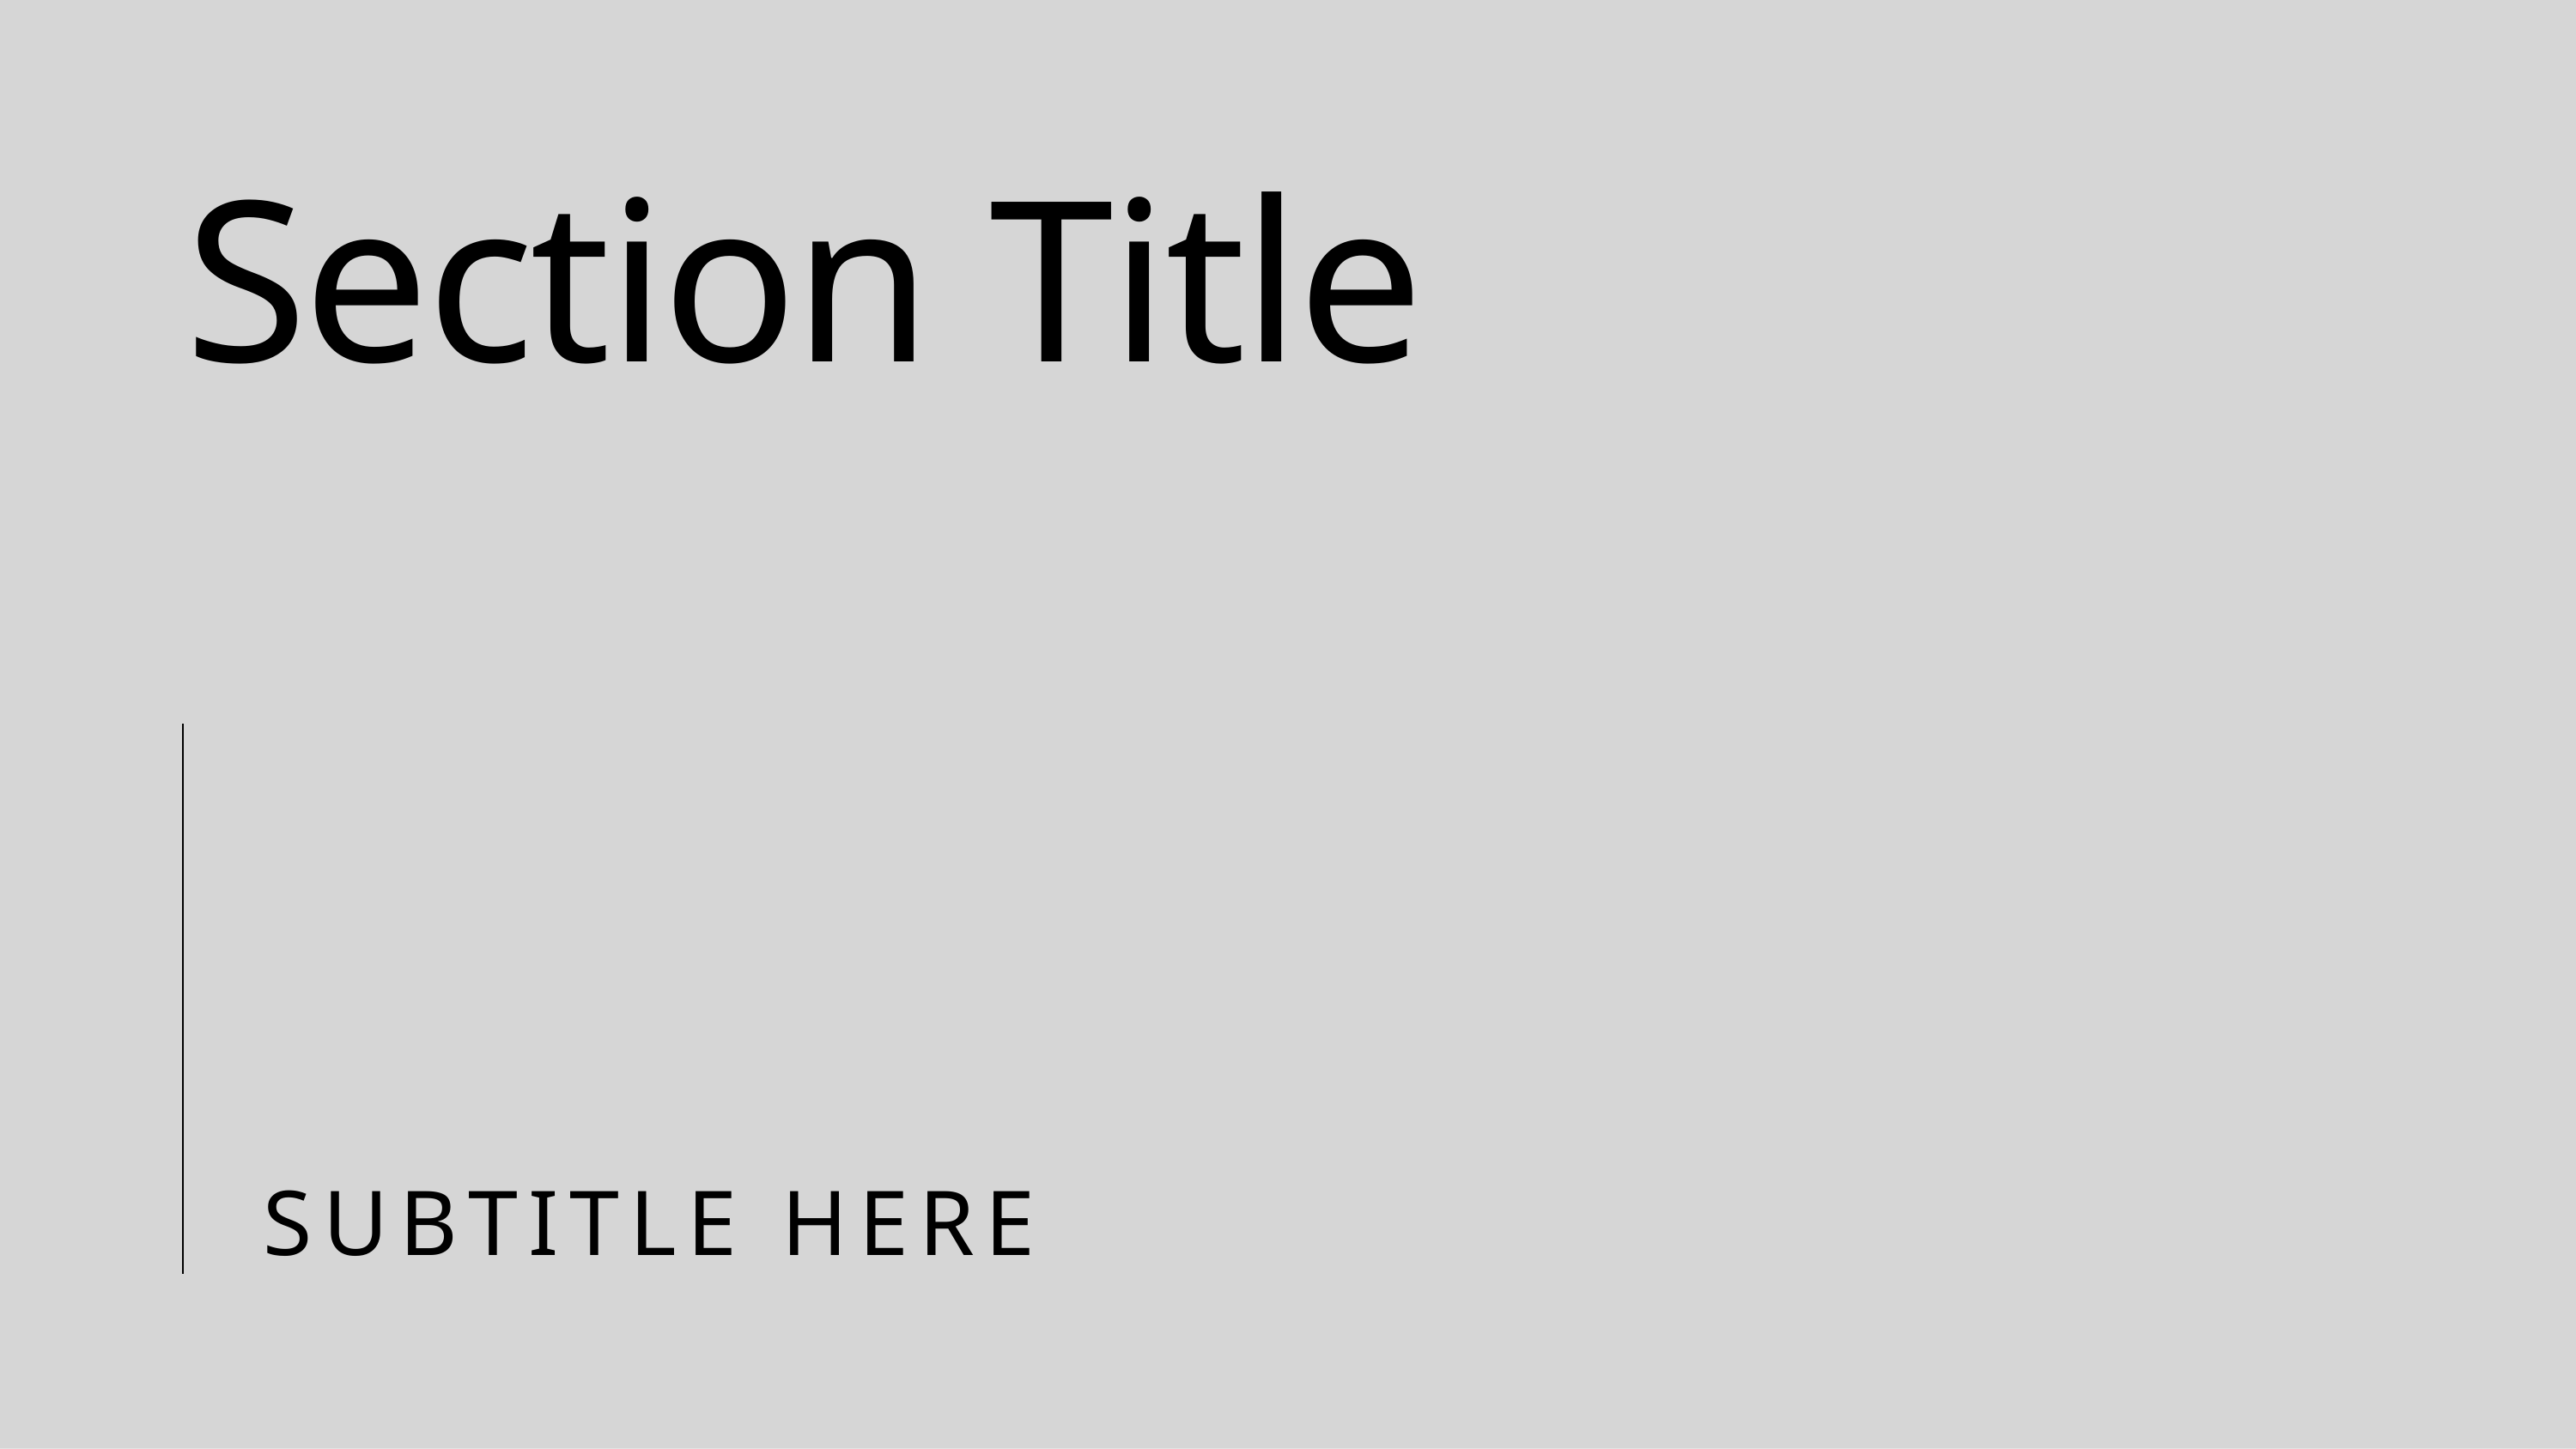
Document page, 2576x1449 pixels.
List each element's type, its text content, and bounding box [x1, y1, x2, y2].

title Section Title [182, 136, 2405, 408]
text_box SUBTITLE HERE [261, 1164, 1378, 1275]
